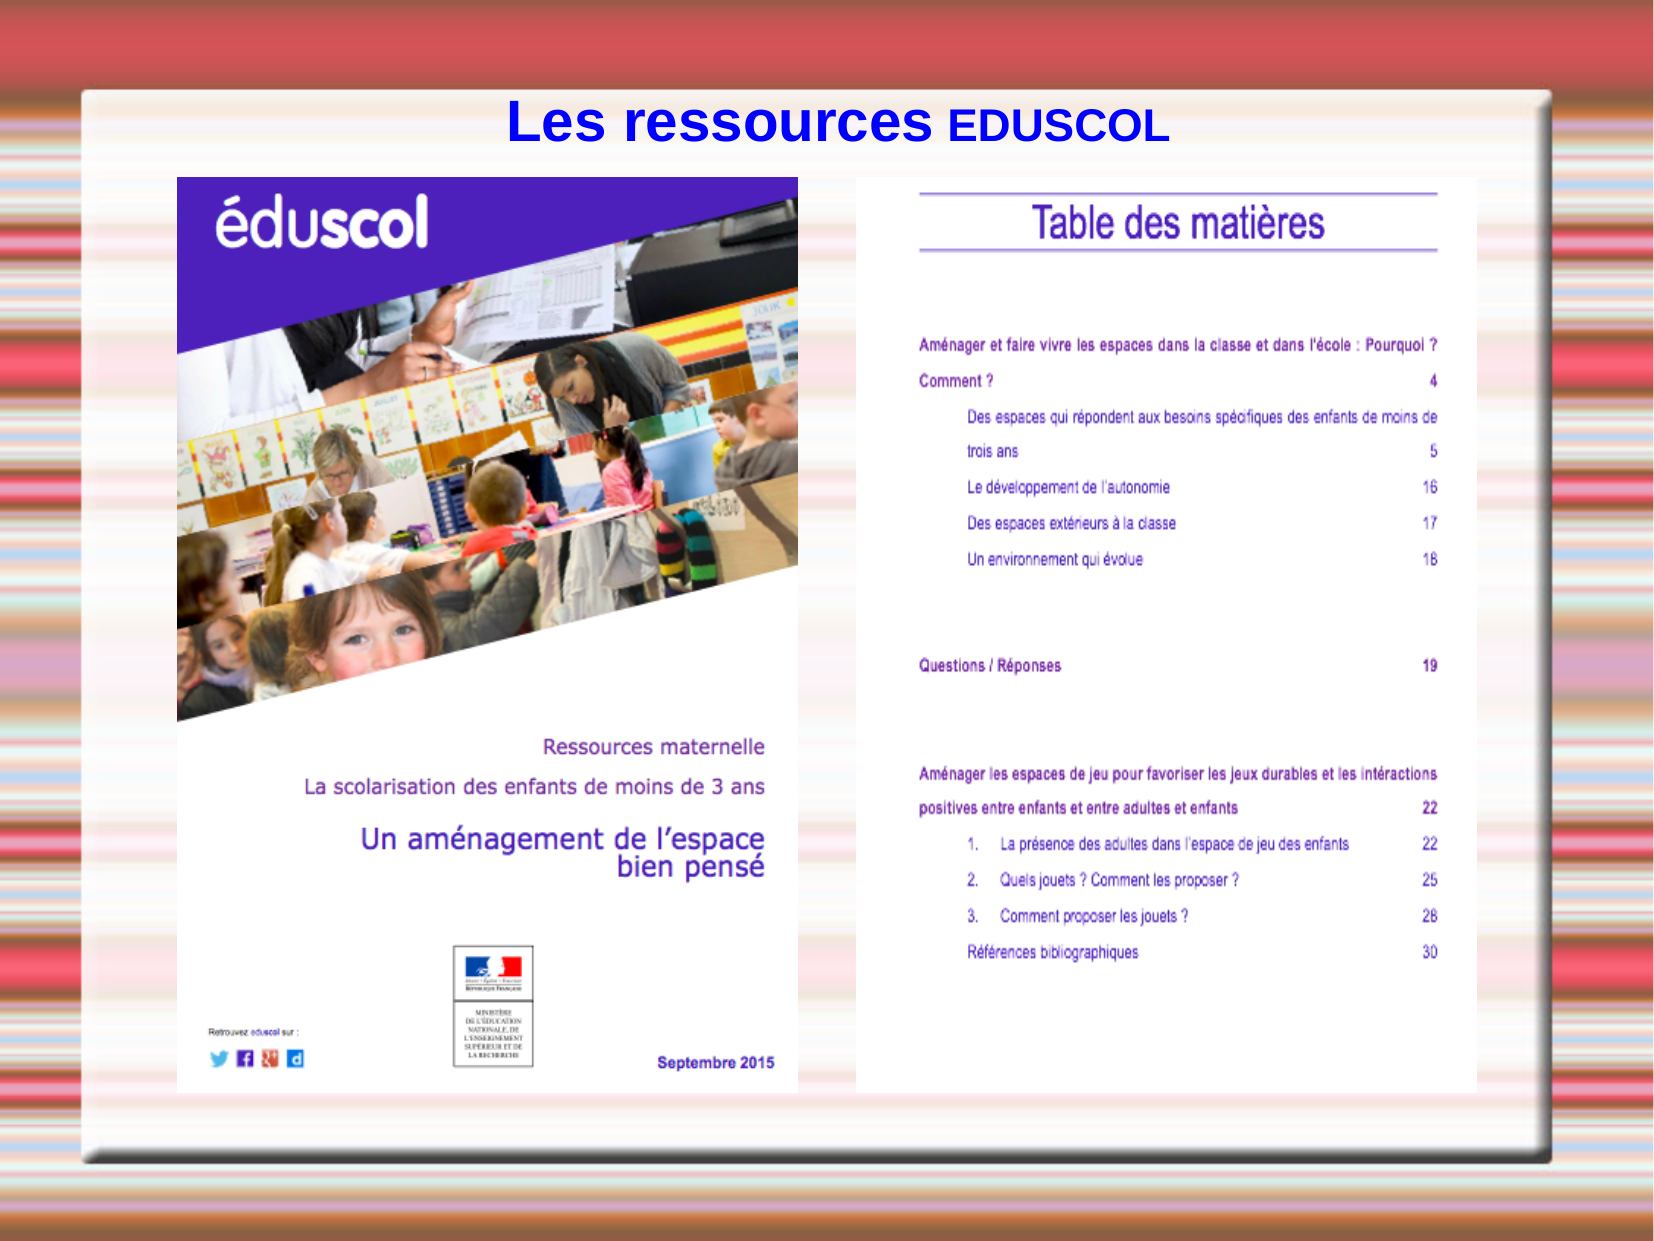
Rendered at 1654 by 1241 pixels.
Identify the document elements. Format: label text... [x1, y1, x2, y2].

list Les ressources EDUSCOL [88, 88, 1506, 1195]
picture [0, 0, 1654, 1241]
